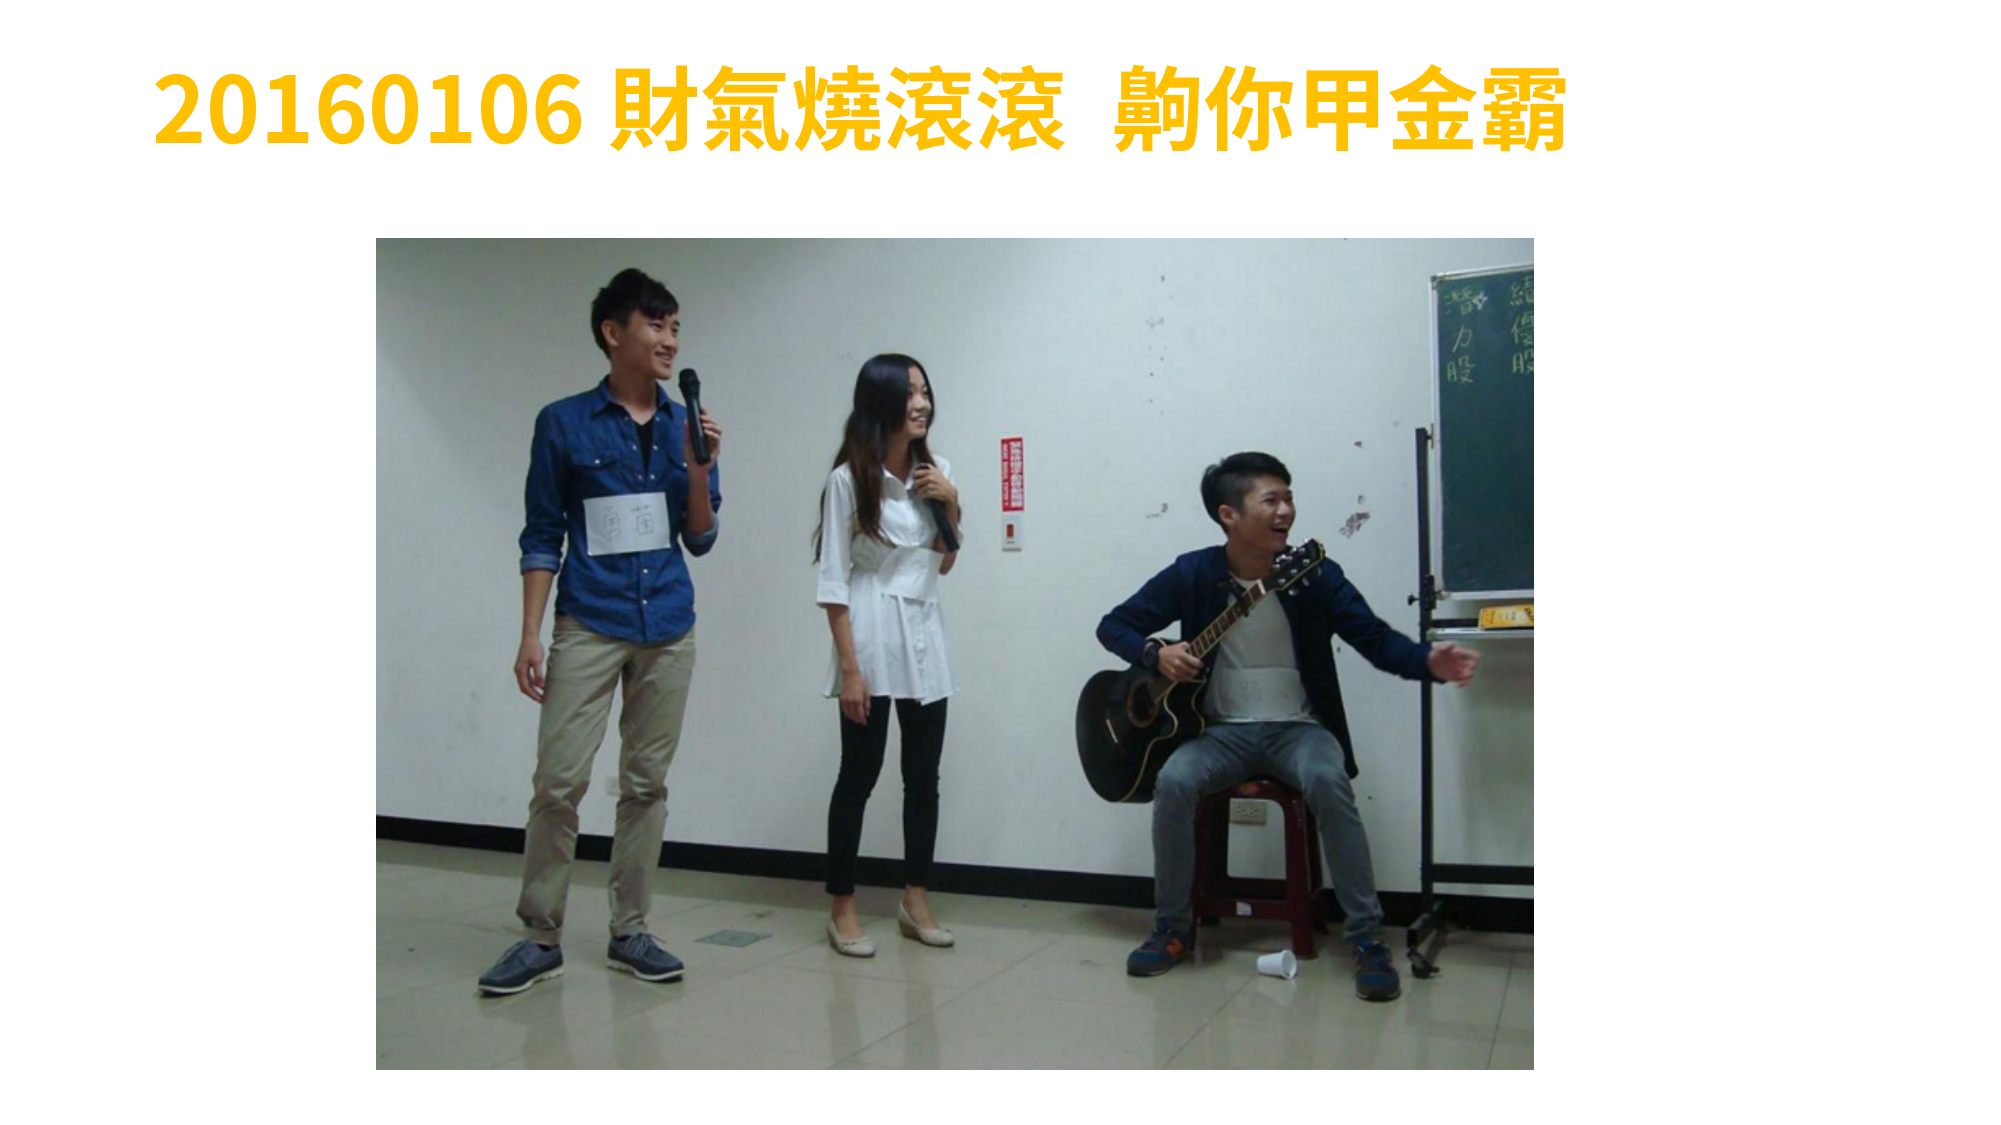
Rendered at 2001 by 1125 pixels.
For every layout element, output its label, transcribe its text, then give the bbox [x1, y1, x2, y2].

title 20160106財氣燒滾滾 齁你甲金霸 [137, 59, 1863, 278]
picture [376, 238, 1534, 1070]
